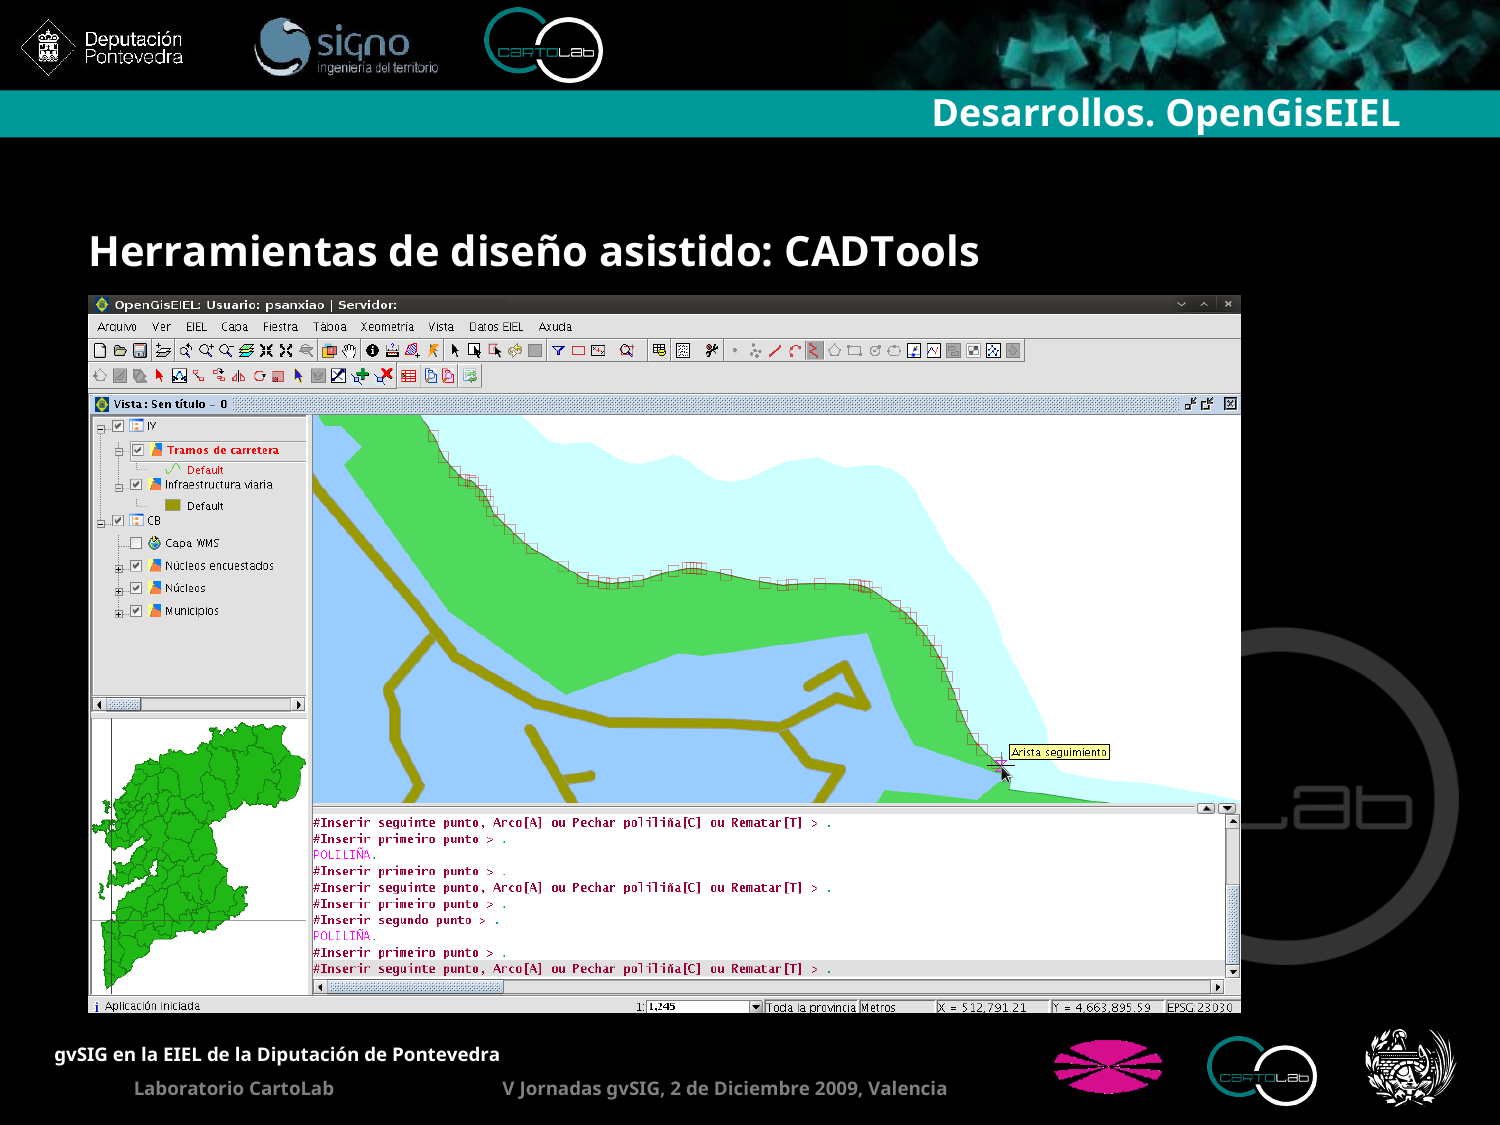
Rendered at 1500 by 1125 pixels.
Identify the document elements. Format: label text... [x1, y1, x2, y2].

picture [484, 7, 603, 83]
picture [1052, 1038, 1164, 1095]
picture [88, 295, 1459, 1013]
picture [1207, 1036, 1317, 1106]
text_box Herramientas de diseño asistido: CADTools [73, 217, 1424, 533]
picture [0, 0, 438, 90]
picture [844, 0, 1500, 90]
text_box Desarrollos. OpenGisEIEL [916, 82, 1484, 142]
